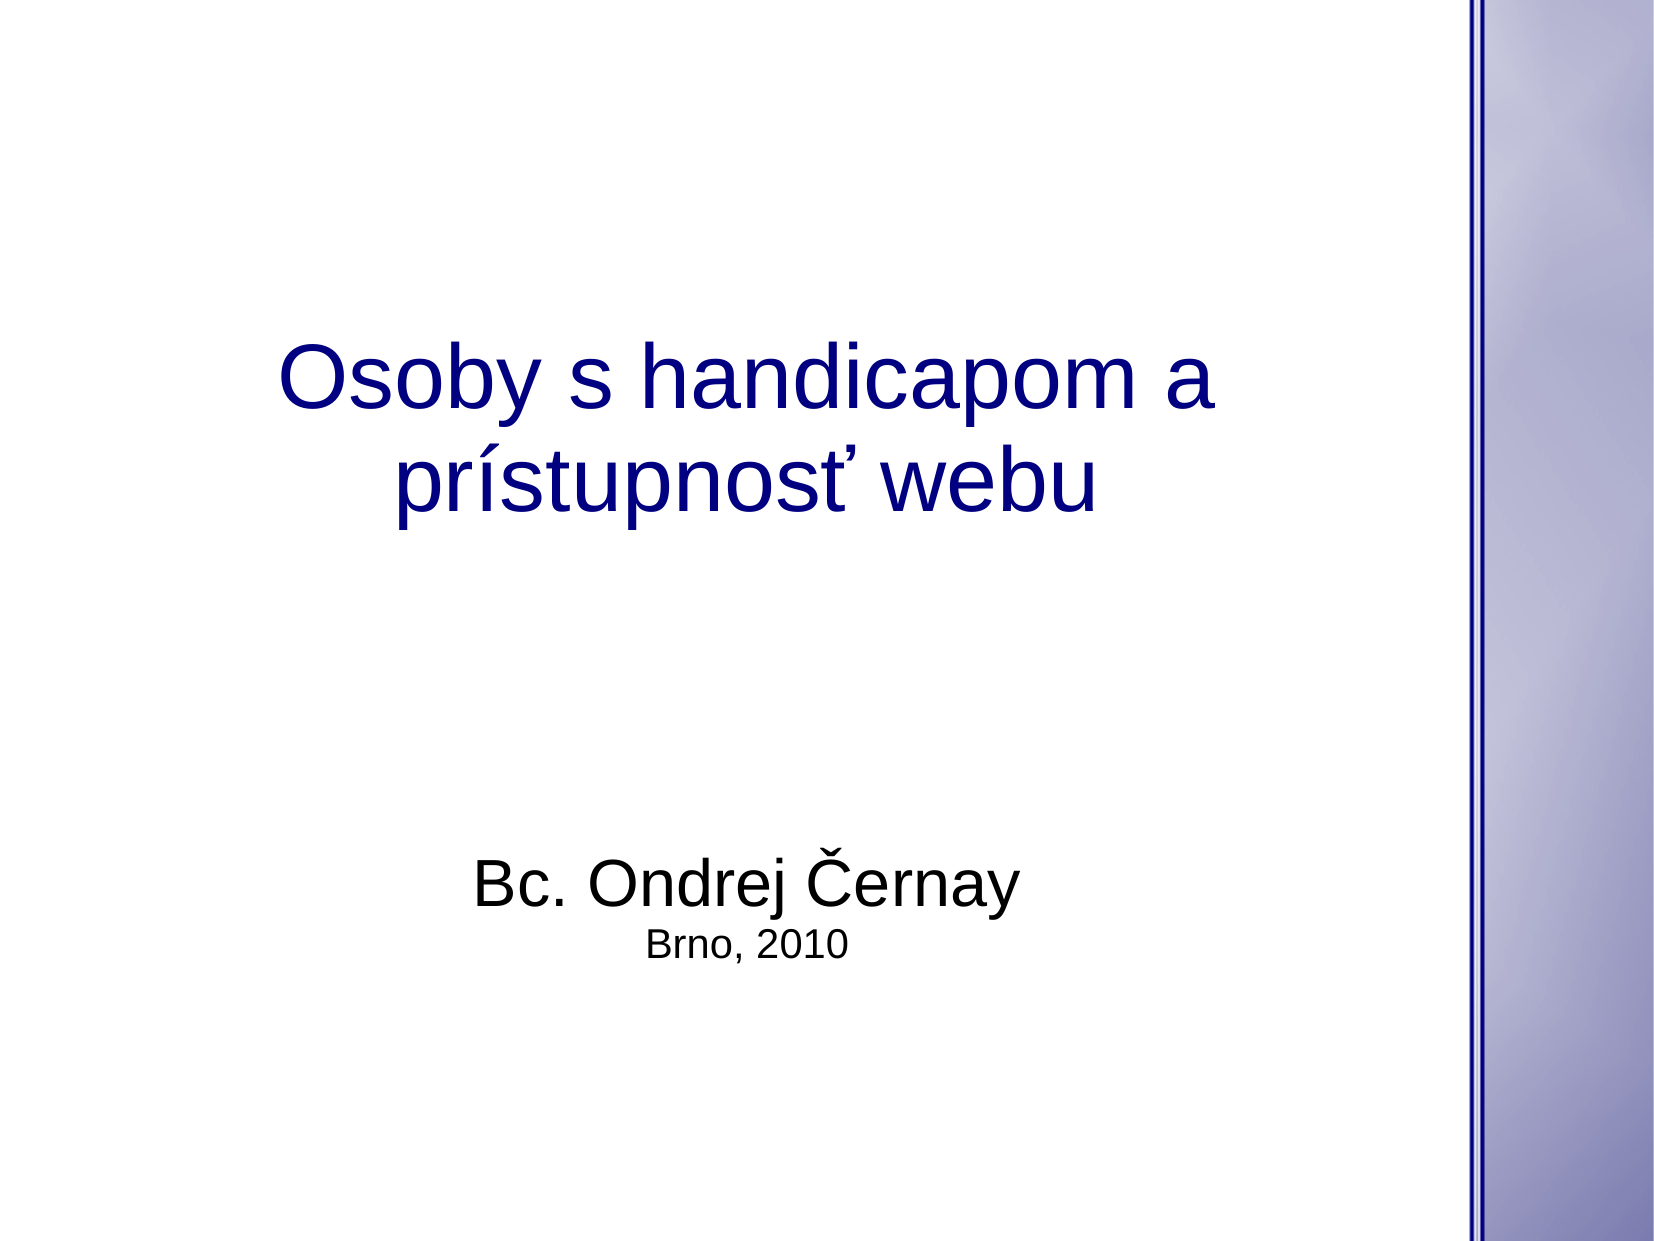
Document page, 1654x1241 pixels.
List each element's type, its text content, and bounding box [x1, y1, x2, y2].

picture [0, 0, 1654, 1241]
subtitle Bc. Ondrej Černay Brno, 2010 [47, 324, 1447, 1114]
